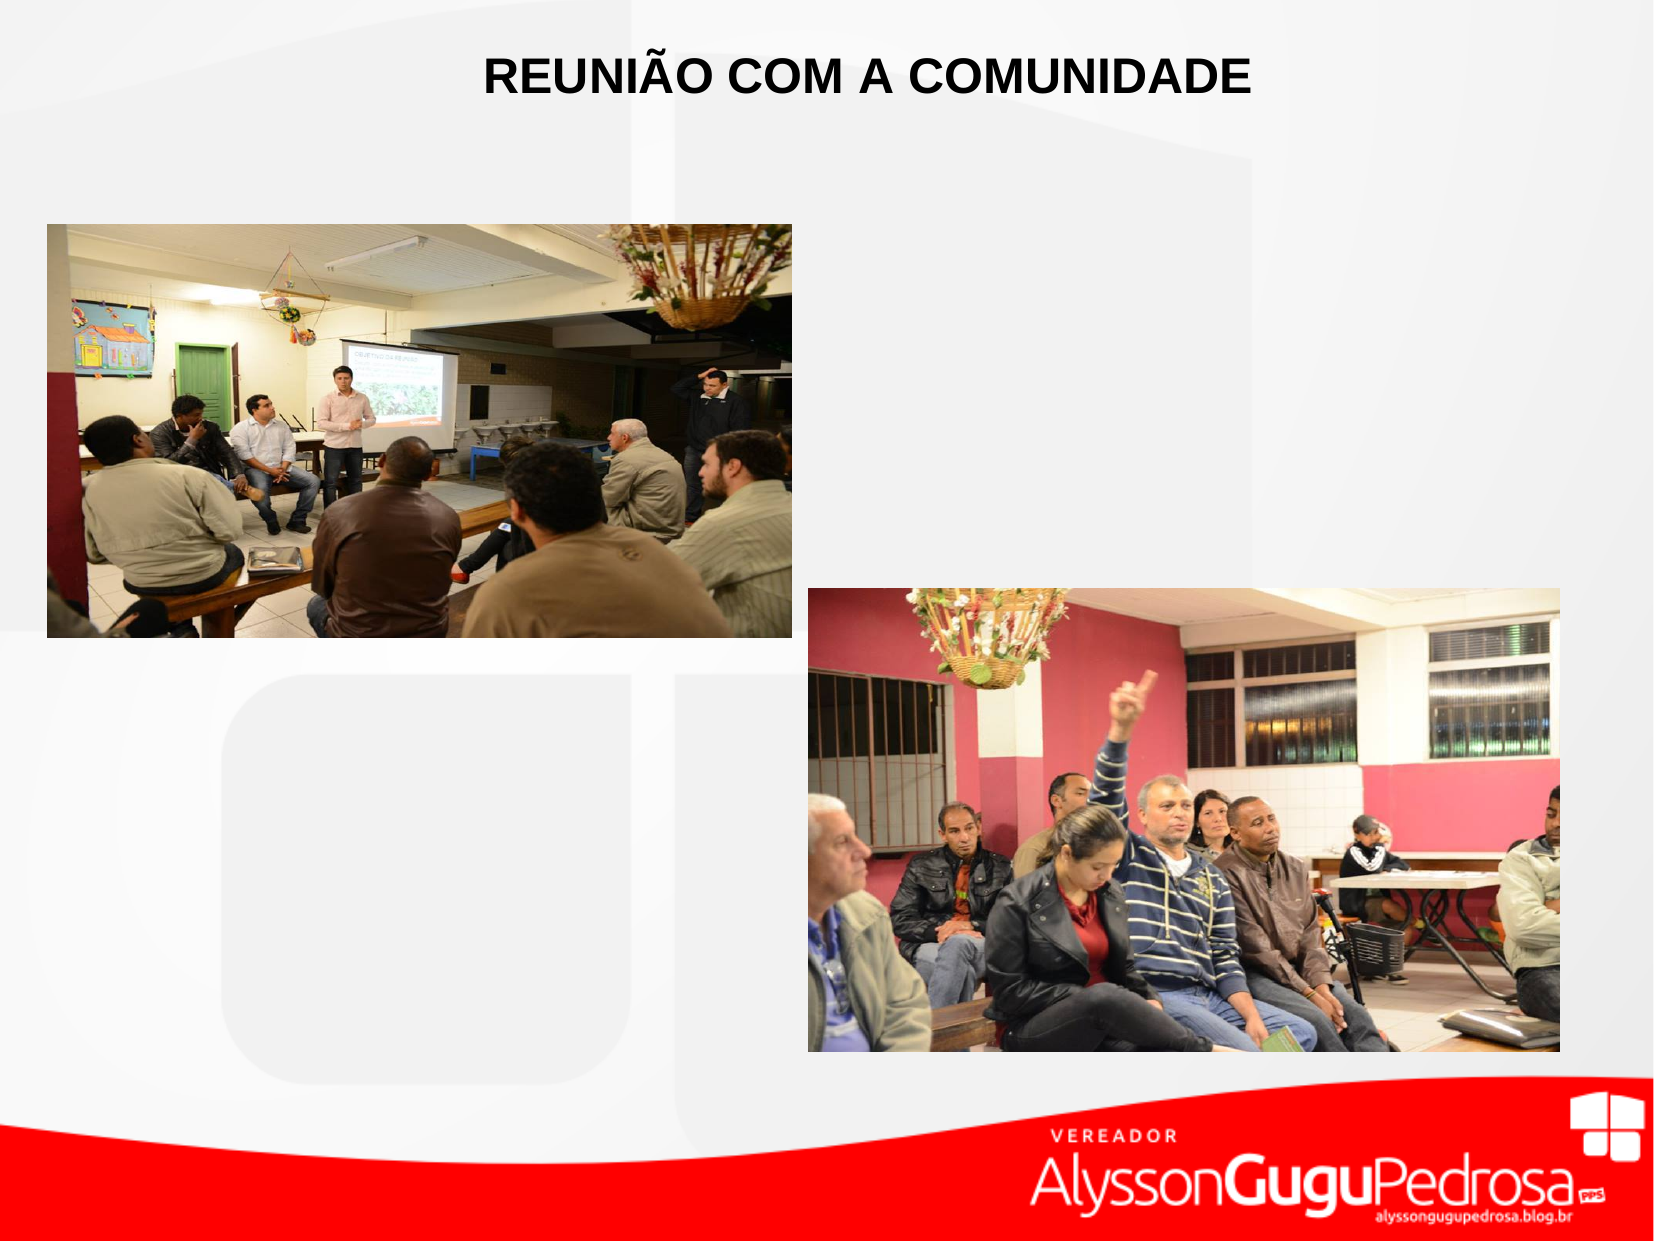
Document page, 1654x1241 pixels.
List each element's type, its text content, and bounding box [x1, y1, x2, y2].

text_box REUNIÃO COM A COMUNIDADE [94, 41, 1642, 169]
picture [0, 0, 1654, 1241]
